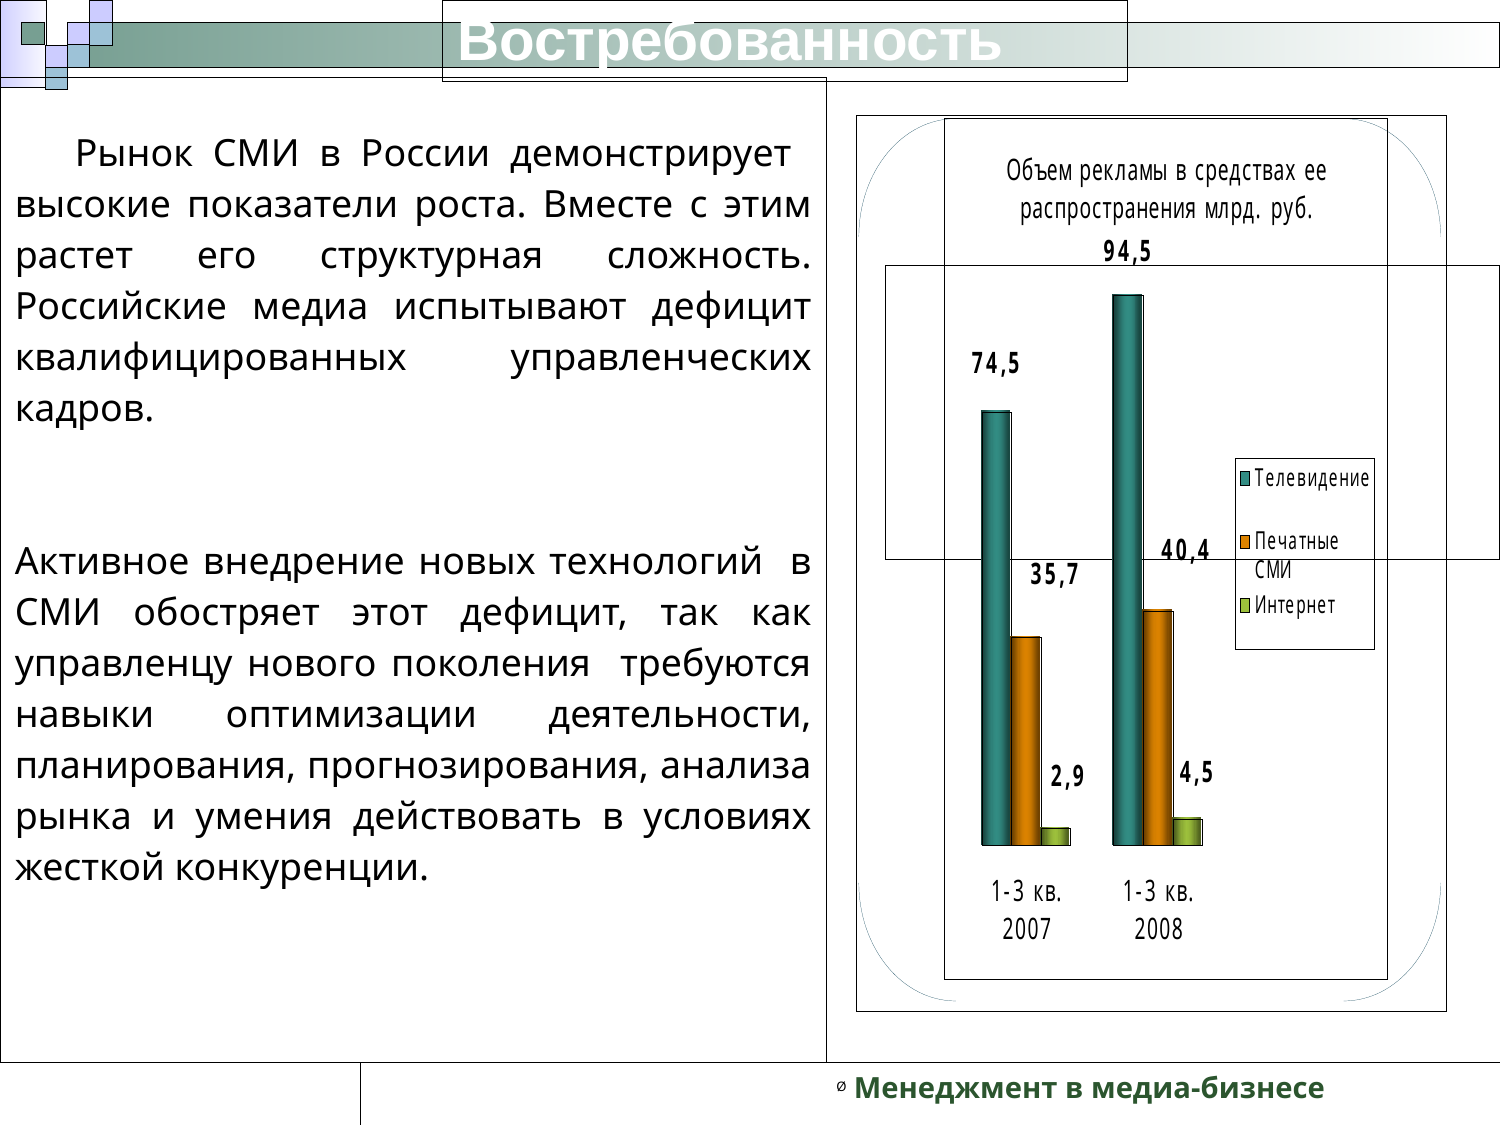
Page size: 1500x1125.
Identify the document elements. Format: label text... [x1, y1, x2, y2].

picture [856, 115, 1447, 1012]
text_box Менеджмент в медиа-бизнесе [360, 1062, 1500, 1125]
text_box Востребованность [442, 0, 1128, 82]
text_box Рынок СМИ в России демонстрирует высокие показатели роста. Вместе с этим растет его структурная сложность. Российские медиа испытывают дефицит квалифицированных управленческих кадров. Активное внедрение новых технологий в СМИ обостряет этот дефицит, так как управленцу нового поколения требуются навыки оптимизации деятельности, планирования, прогнозирования, анализа рынка и умения действовать в условиях жесткой конкуренции. [0, 77, 827, 1063]
